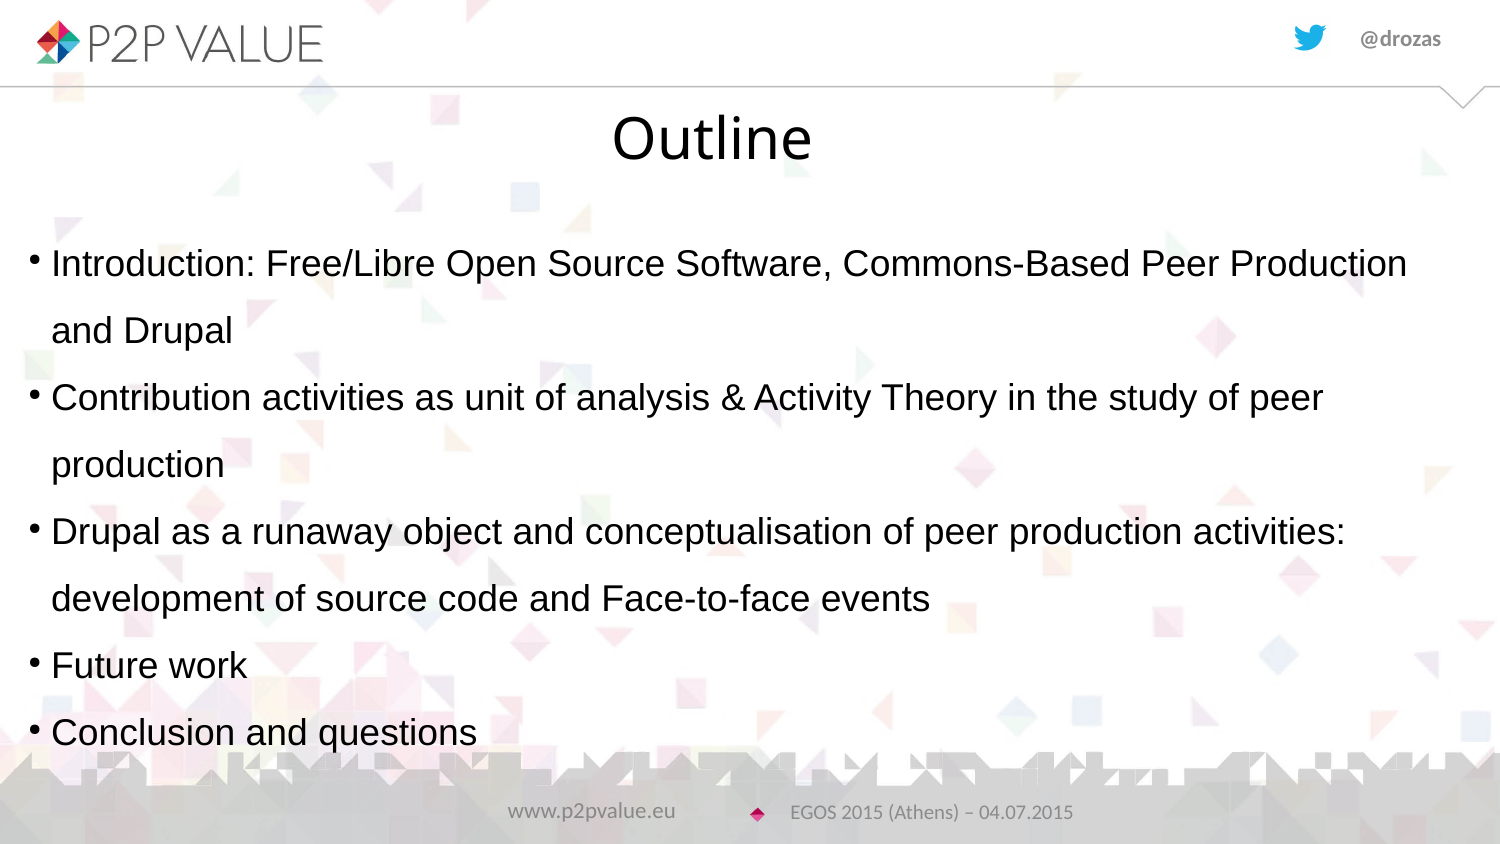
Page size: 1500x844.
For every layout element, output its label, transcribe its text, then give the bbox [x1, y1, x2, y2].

text_box EGOS 2015 (Athens) – 04.07.2015 [777, 788, 1470, 834]
picture [0, 0, 1500, 844]
title Outline [60, 92, 1366, 181]
subtitle Introduction: Free/Libre Open Source Software, Commons-Based Peer Production and Drupal Contribution activities as unit of analysis & Activity Theory in the study of peer production Drupal as a runaway object and conceptualisation of peer production activities: development of source code and Face-to-face events Future work Conclusion and questions [15, 210, 1496, 766]
text_box @drozas [1333, 15, 1455, 60]
text_box www.p2pvalue.eu [501, 789, 720, 829]
